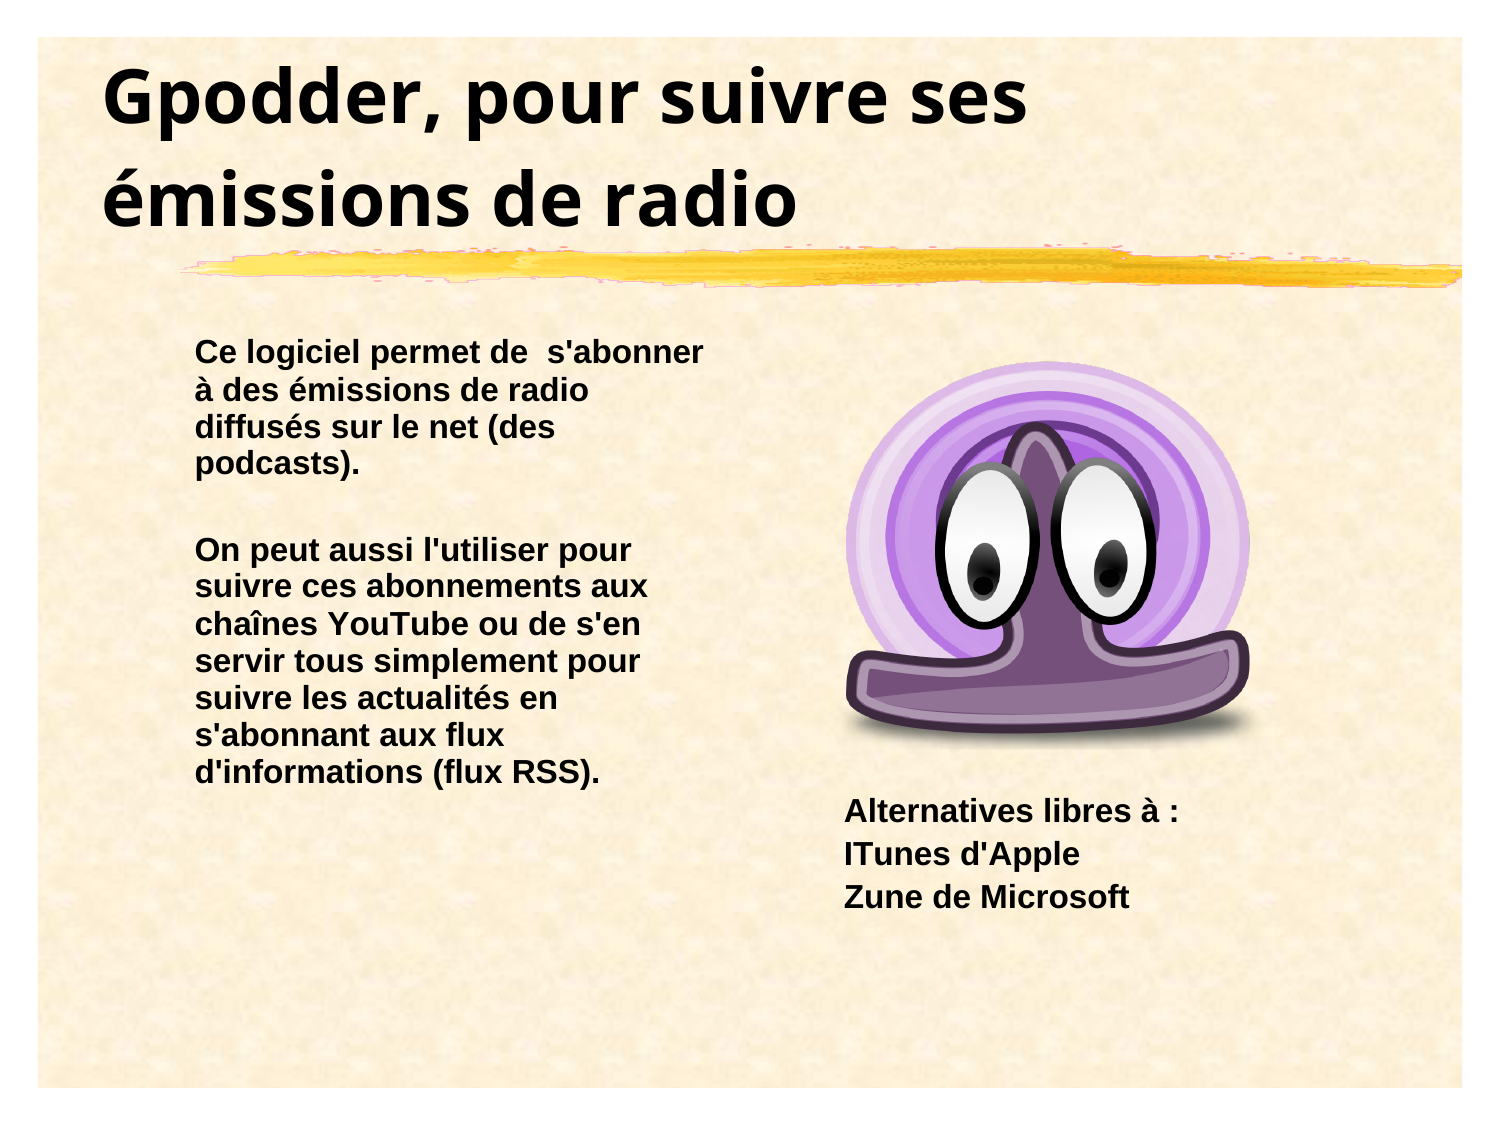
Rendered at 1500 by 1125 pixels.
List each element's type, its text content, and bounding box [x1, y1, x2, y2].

list Alternatives libres à : ITunes d'Apple Zune de Microsoft [758, 785, 1380, 1020]
picture [37, 37, 1463, 1088]
title Gpodder, pour suivre ses émissions de radio [101, 39, 1312, 253]
list Ce logiciel permet de s'abonner à des émissions de radio diffusés sur le net (des podcasts). On peut aussi l'utiliser pour suivre ces abonnements aux chaînes YouTube ou de s'en servir tous simplement pour suivre les actualités en s'abonnant aux flux d'informations (flux RSS). [109, 326, 731, 1069]
